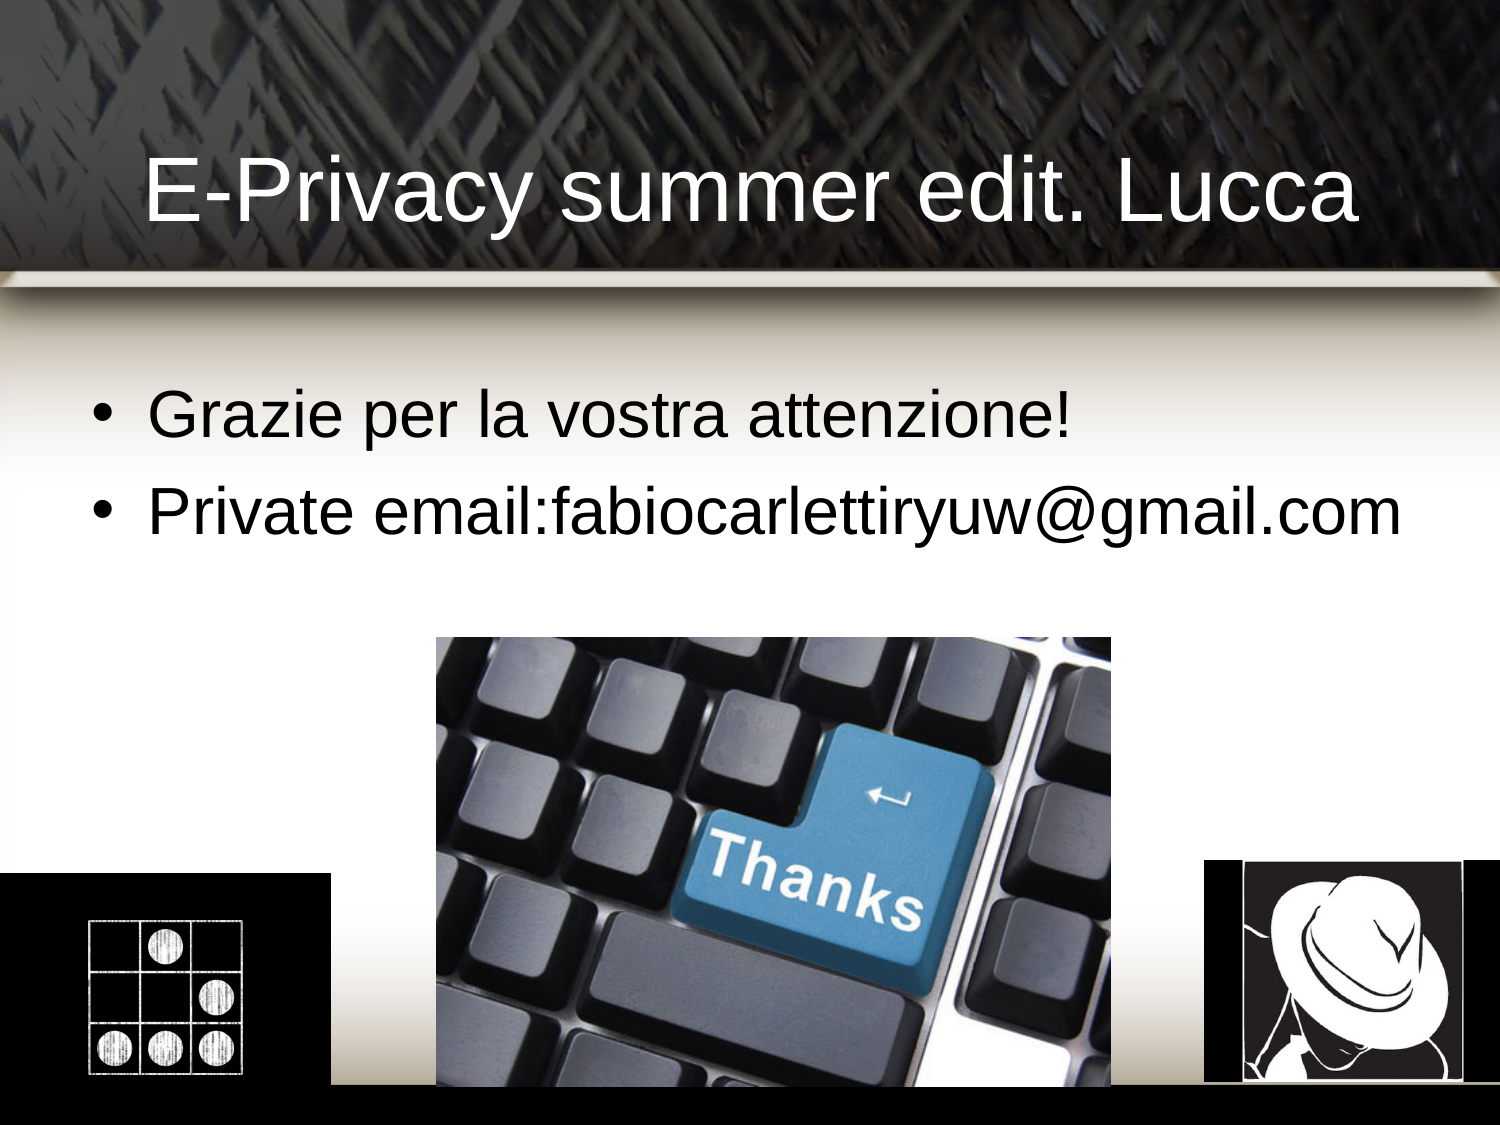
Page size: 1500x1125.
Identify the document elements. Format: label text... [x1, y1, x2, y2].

title E-Privacy summer edit. Lucca [76, 91, 1427, 279]
list Grazie per la vostra attenzione! Private email:fabiocarlettiryuw@gmail.com [76, 363, 1427, 1035]
picture [0, 0, 1500, 1125]
